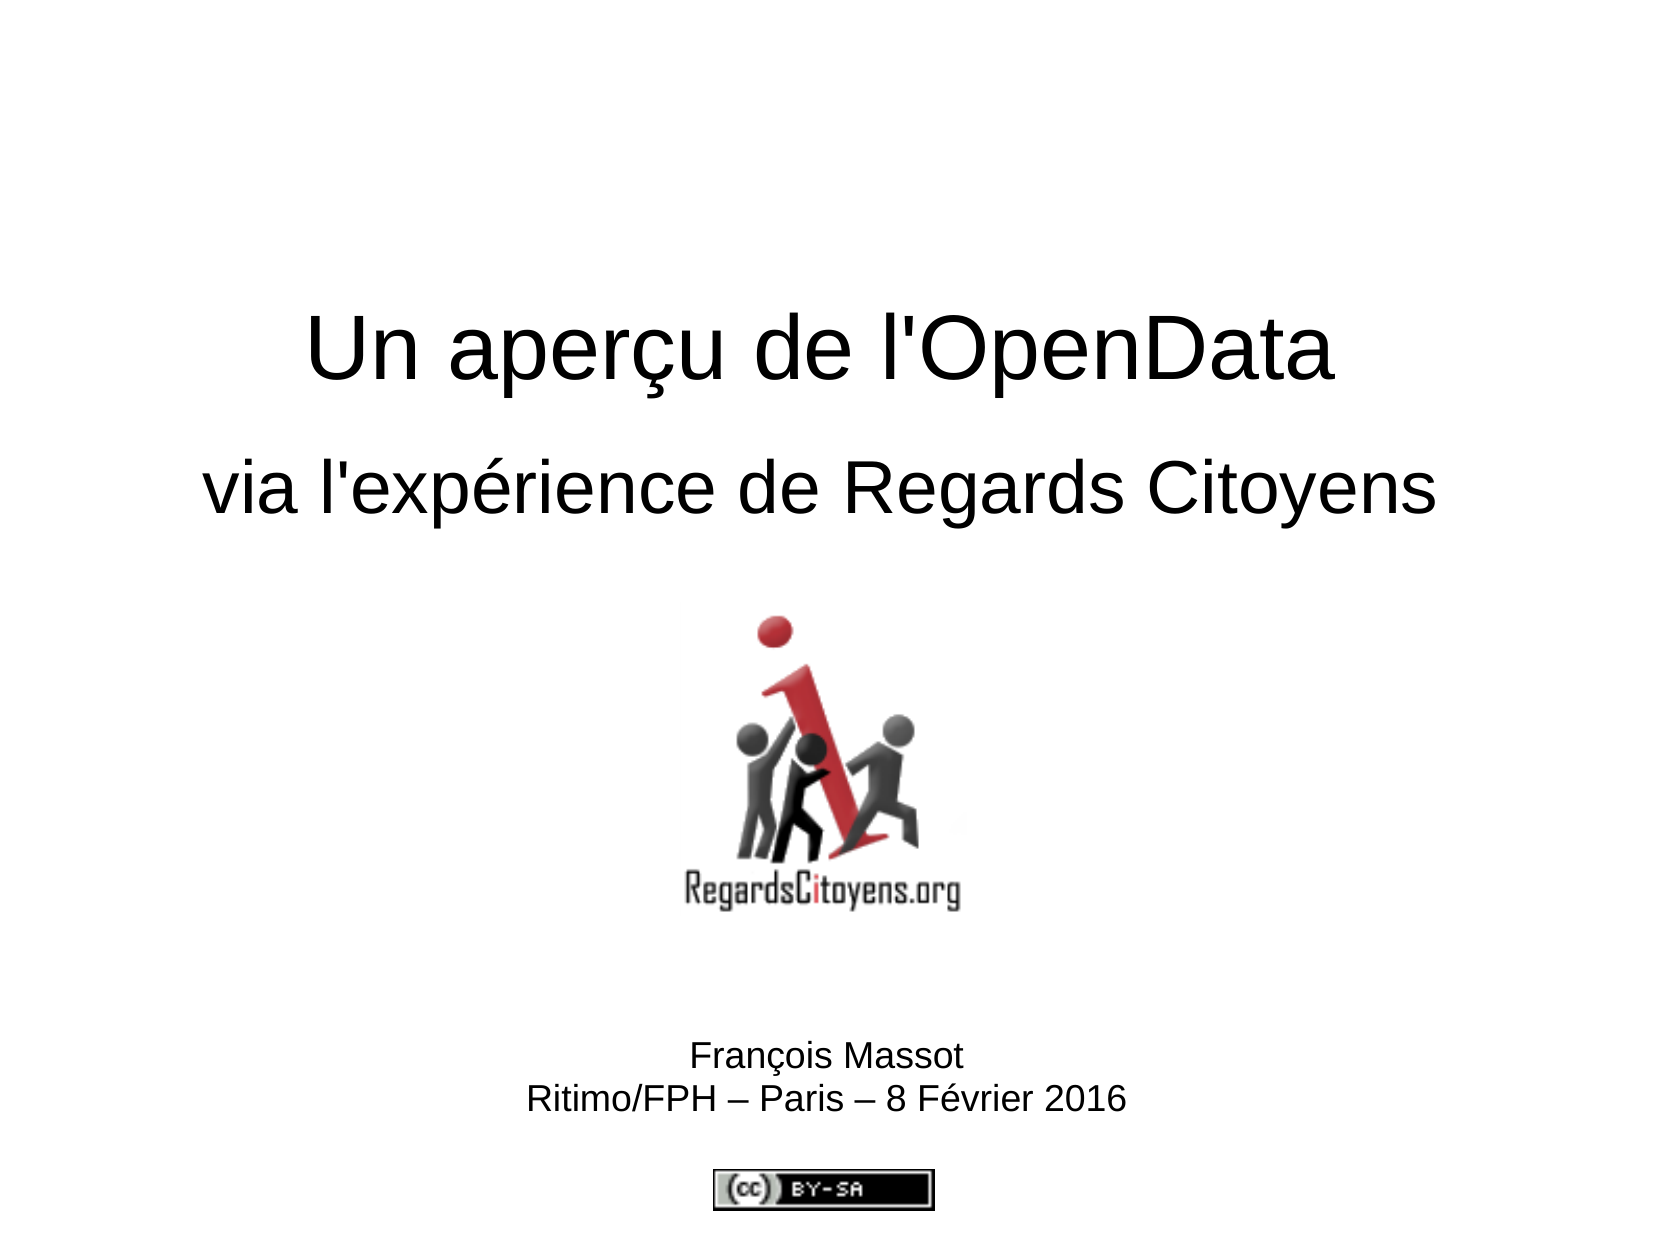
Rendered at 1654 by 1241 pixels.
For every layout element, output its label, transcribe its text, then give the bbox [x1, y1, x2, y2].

text_box François Massot Ritimo/FPH – Paris – 8 Février 2016 [0, 1027, 1654, 1127]
title Un aperçu de l'OpenData via l'expérience de Regards Citoyens [76, 142, 1565, 530]
picture [679, 602, 967, 916]
picture [713, 1169, 935, 1211]
